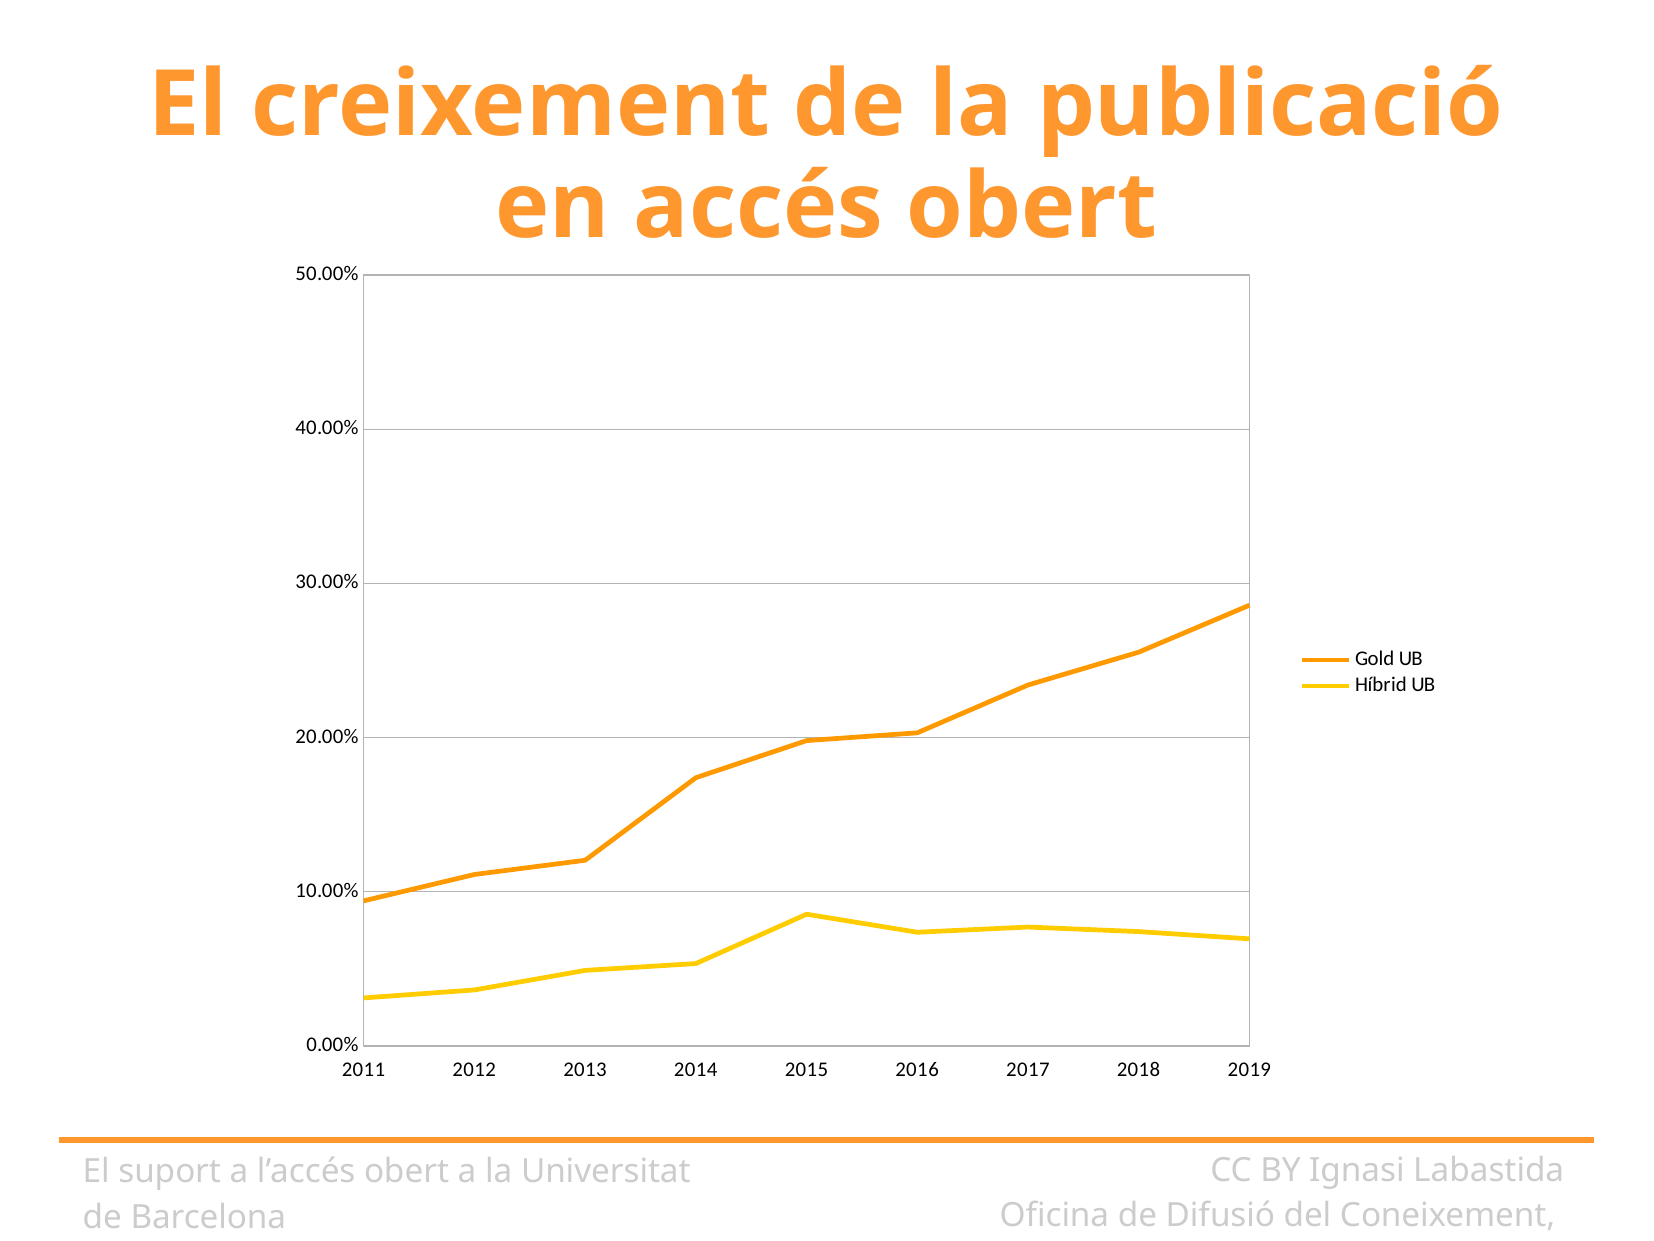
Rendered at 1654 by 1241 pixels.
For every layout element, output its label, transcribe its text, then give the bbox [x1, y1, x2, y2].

chart [271, 248, 1455, 1099]
title El creixement de la publicació en accés obert [82, 49, 1571, 257]
